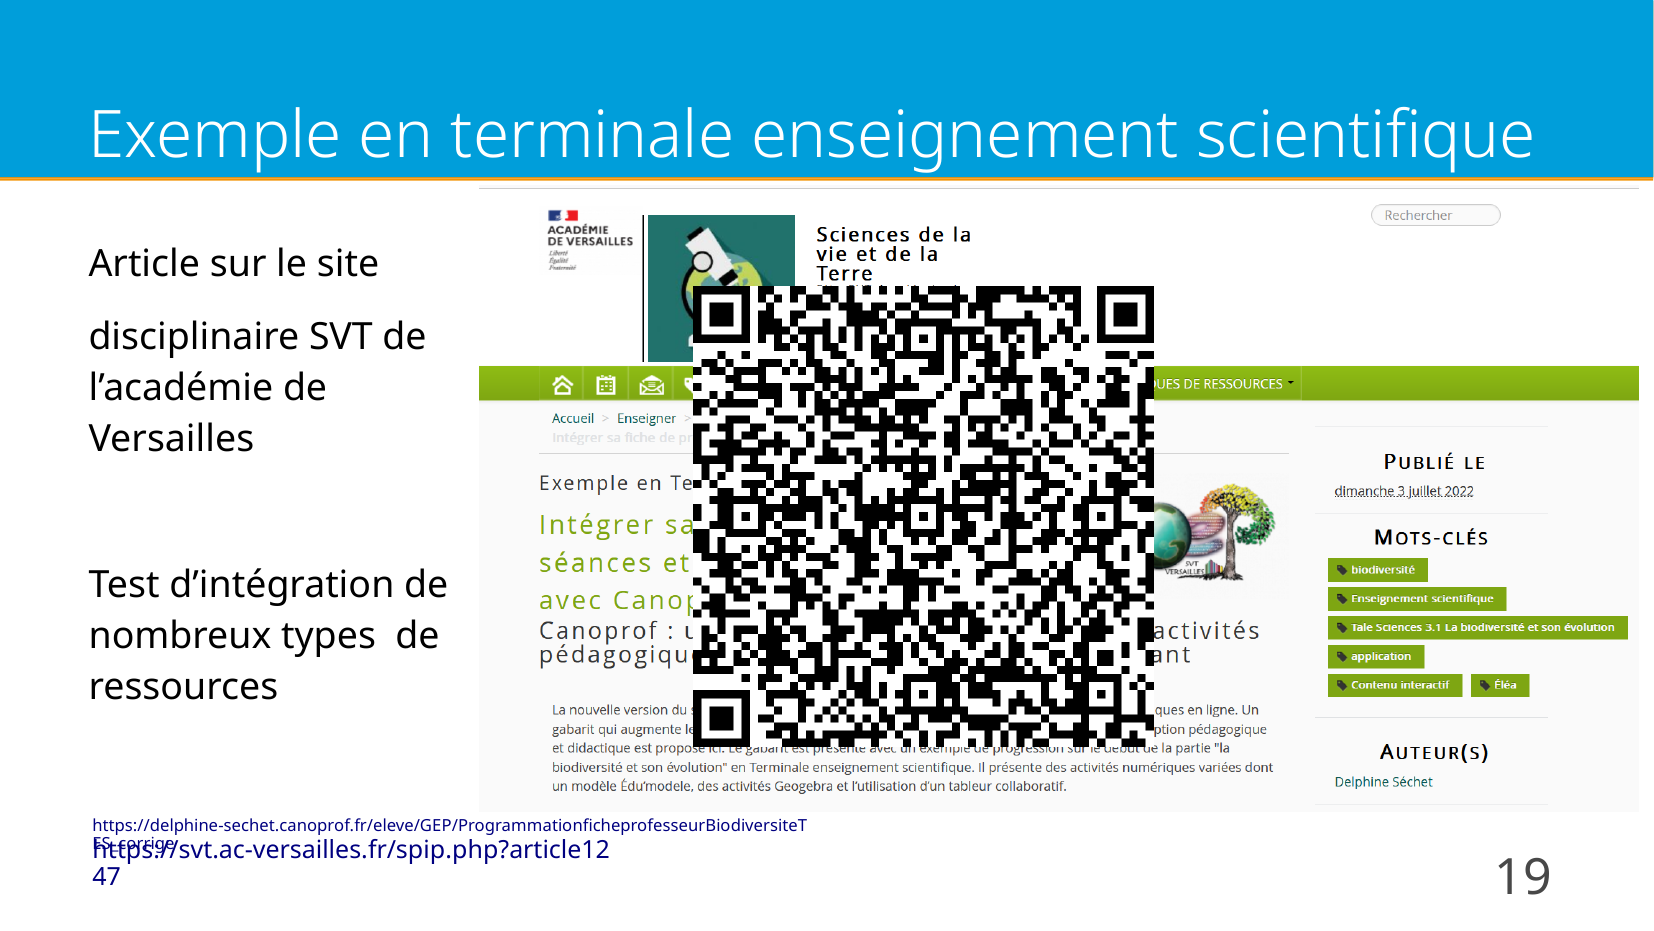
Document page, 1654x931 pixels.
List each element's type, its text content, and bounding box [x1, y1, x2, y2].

text_box https://delphine-sechet.canoprof.fr/eleve/GEP/ProgrammationficheprofesseurBiodiversiteTES_corrige [86, 820, 823, 853]
text_box https://svt.ac-versailles.fr/spip.php?article1247 [86, 853, 624, 886]
title Exemple en terminale enseignement scientifique [88, 14, 1565, 178]
picture [0, 181, 1654, 931]
list Article sur le site disciplinaire SVT de l’académie de Versailles Test d’intégration de nombreux types de ressources [88, 236, 456, 802]
text_box https://svt.ac-versailles.fr/spip.php?article1247 [86, 811, 624, 820]
